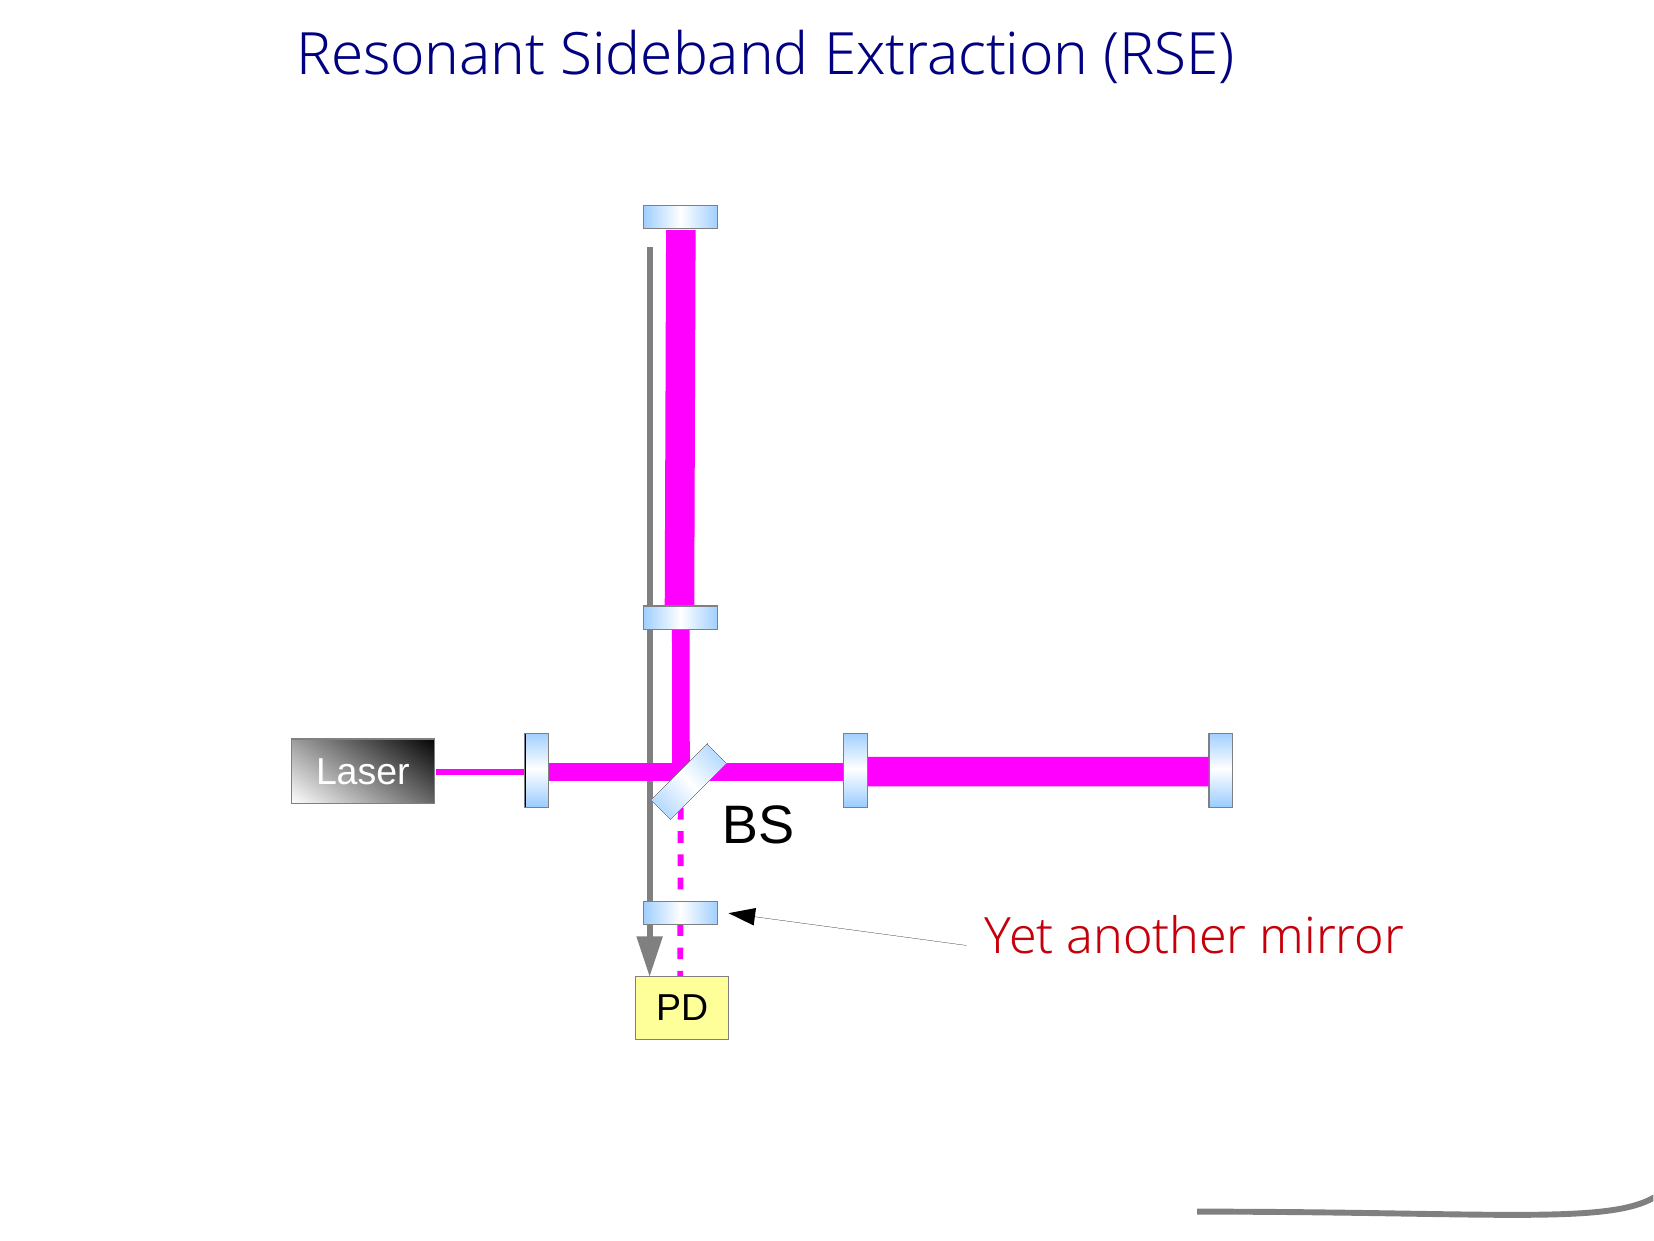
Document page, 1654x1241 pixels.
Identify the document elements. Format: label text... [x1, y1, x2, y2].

text_box Resonant Sideband Extraction (RSE) [281, 5, 1373, 108]
text_box Laser [291, 738, 435, 804]
text_box [843, 733, 868, 808]
text_box BS [707, 786, 823, 863]
text_box [651, 743, 727, 820]
text_box PD [635, 976, 729, 1040]
text_box Yet another mirror [970, 893, 1525, 983]
text_box [1208, 733, 1233, 808]
text_box [524, 733, 549, 808]
text_box [643, 901, 718, 925]
text_box [643, 605, 718, 630]
text_box [643, 205, 718, 229]
